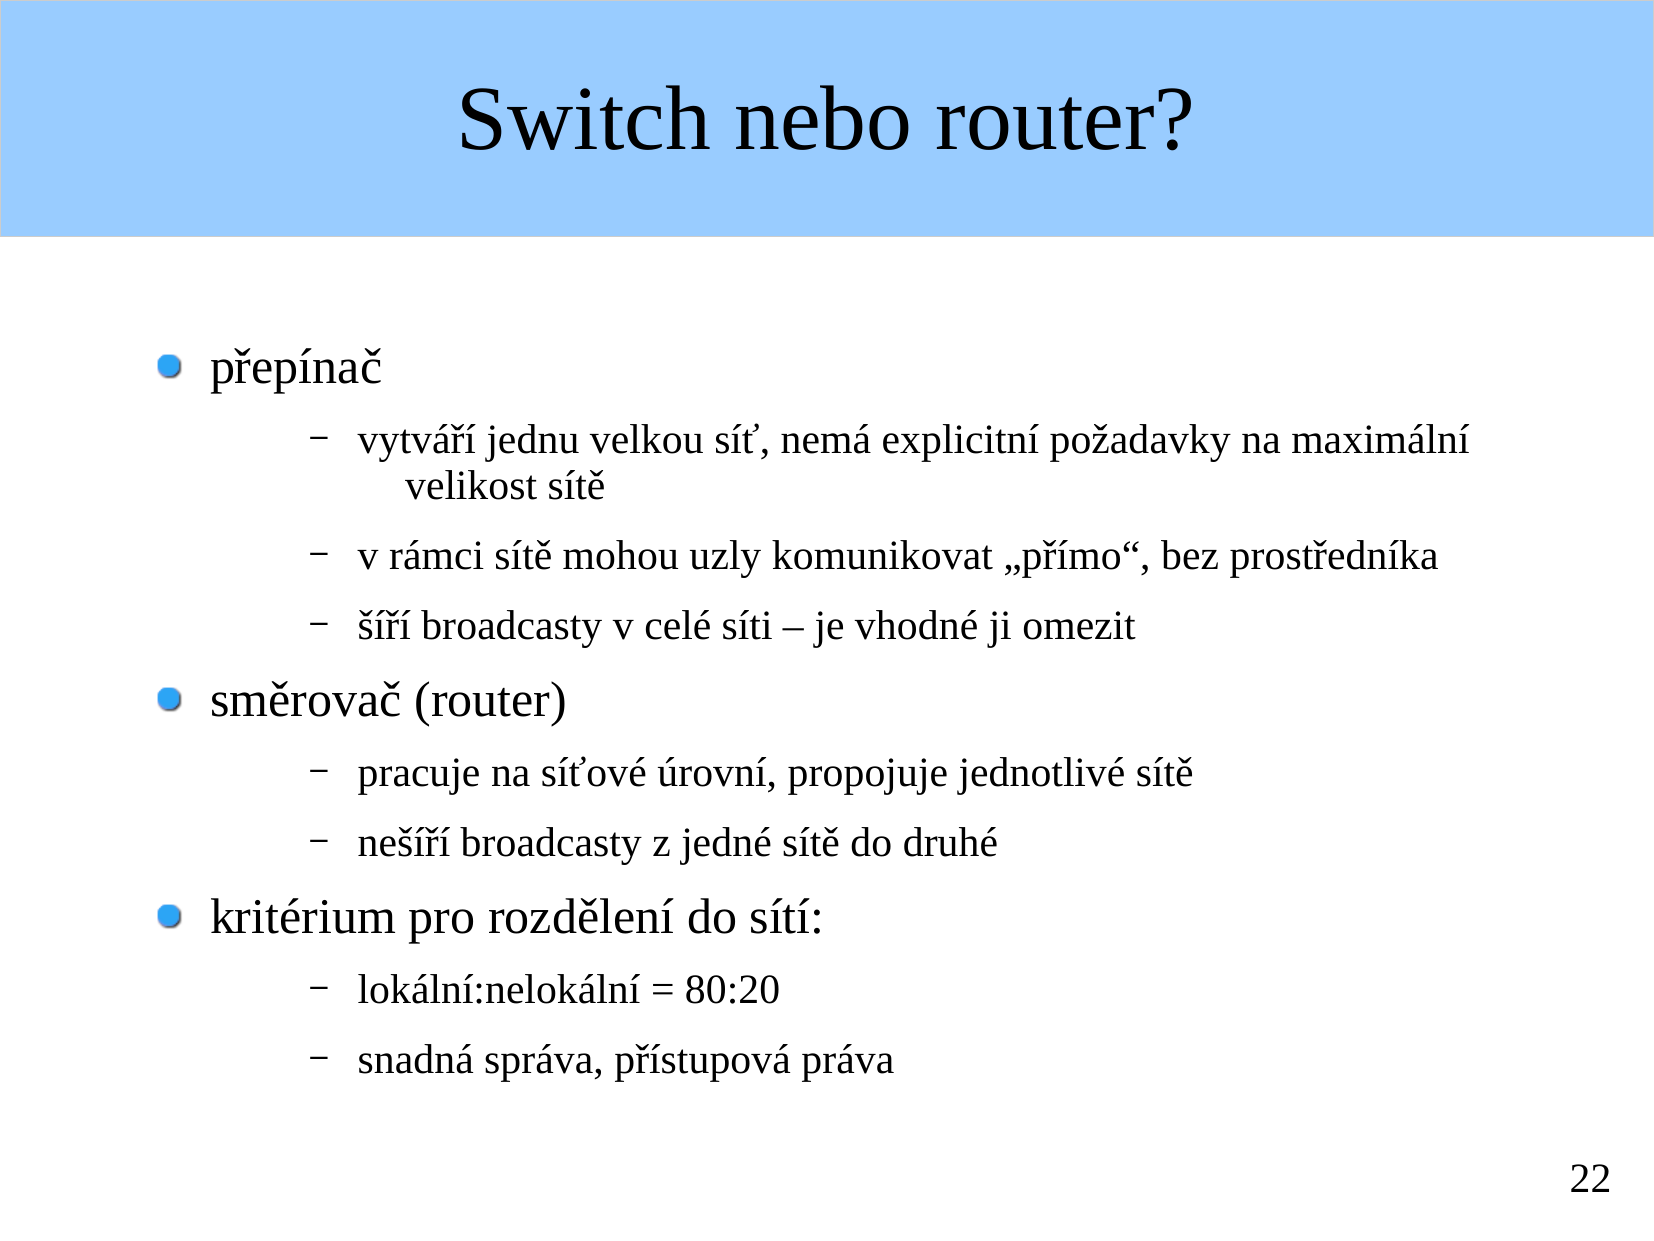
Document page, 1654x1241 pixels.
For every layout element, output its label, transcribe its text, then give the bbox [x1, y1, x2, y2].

list přepínač vytváří jednu velkou síť, nemá explicitní požadavky na maximální velikost sítě v rámci sítě mohou uzly komunikovat „přímo“, bez prostředníka šíří broadcasty v celé síti – je vhodné ji omezit směrovač (router) pracuje na síťové úrovní, propojuje jednotlivé sítě nešíří broadcasty z jedné sítě do druhé kritérium pro rozdělení do sítí: lokální:nelokální = 80:20 snadná správa, přístupová práva [121, 338, 1534, 1223]
title Switch nebo router? [0, 0, 1654, 237]
